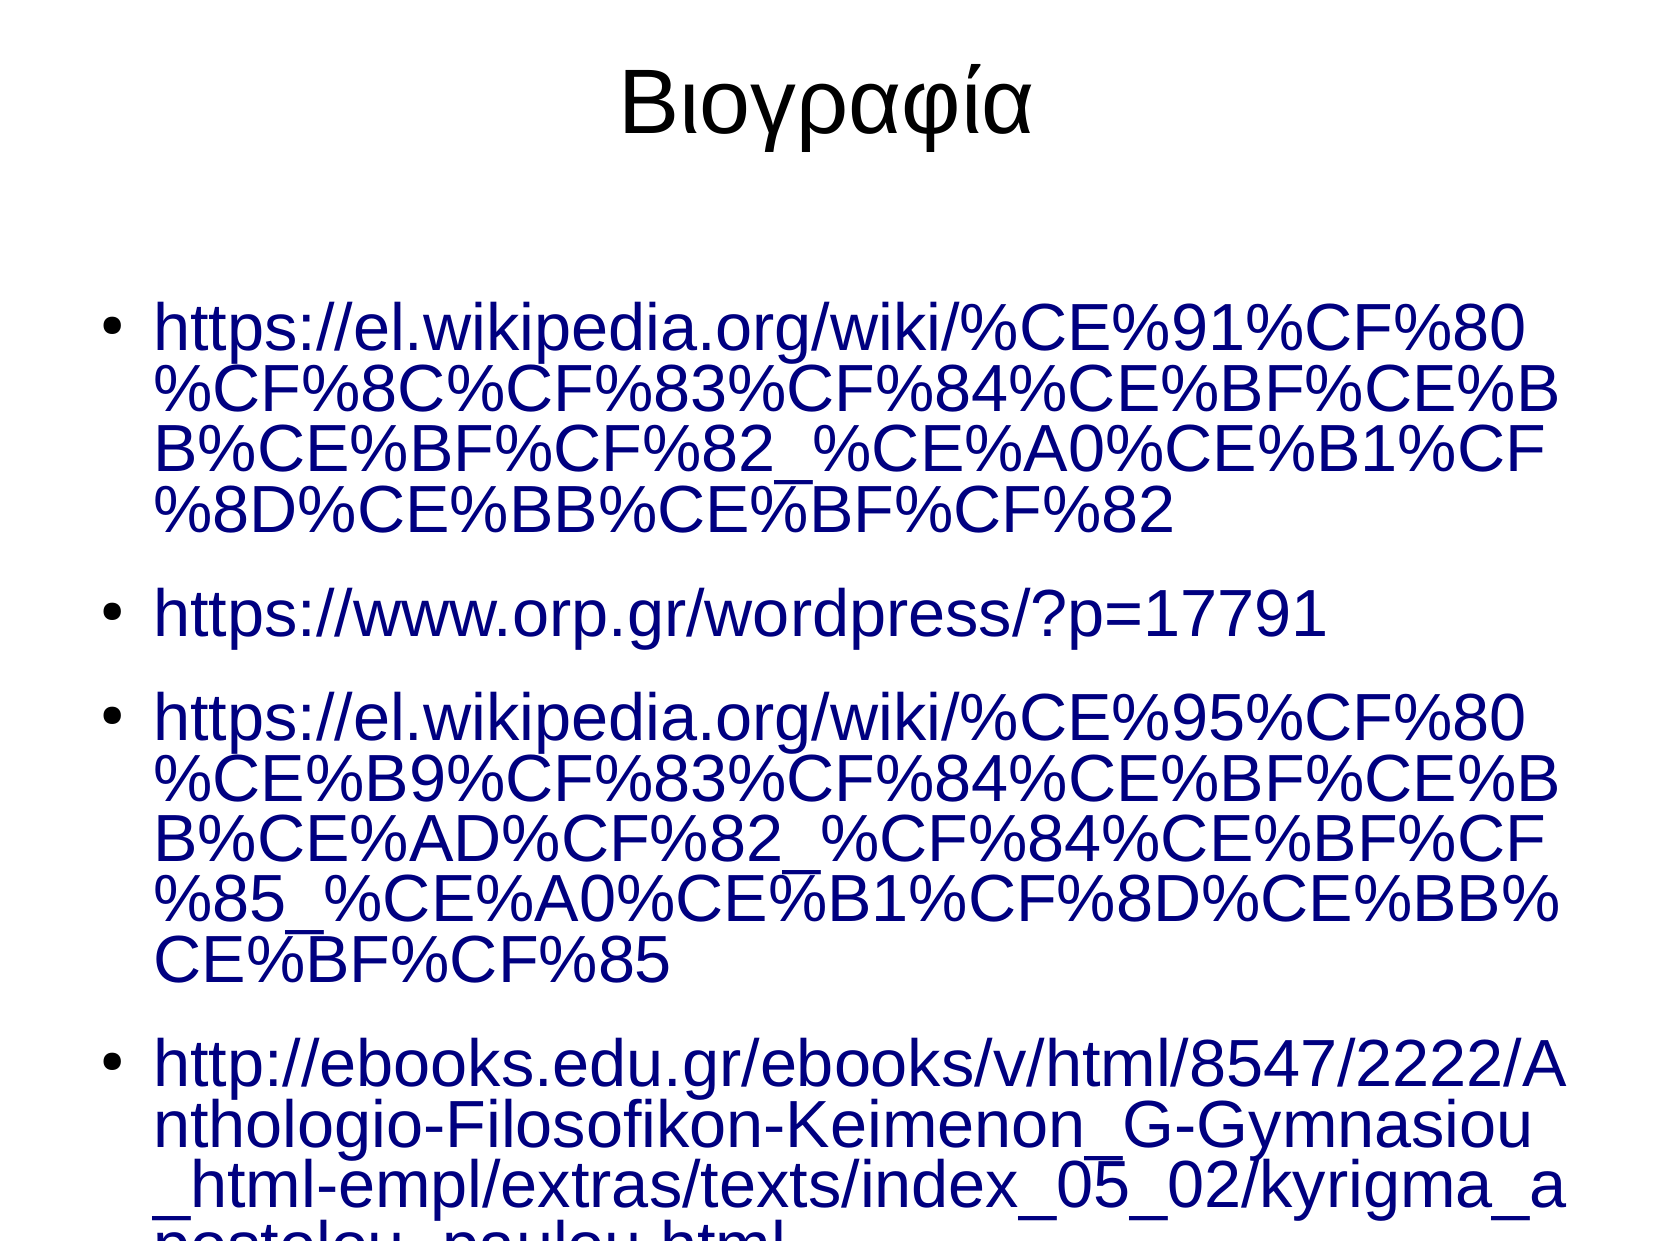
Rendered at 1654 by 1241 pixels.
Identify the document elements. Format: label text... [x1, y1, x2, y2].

title Βιογραφία [82, 49, 1571, 257]
list https://el.wikipedia.org/wiki/%CE%91%CF%80%CF%8C%CF%83%CF%84%CE%BF%CE%BB%CE%BF%CF%82_%CE%A0%CE%B1%CF%8D%CE%BB%CE%BF%CF%82 https://www.orp.gr/wordpress/?p=17791 https://el.wikipedia.org/wiki/%CE%95%CF%80%CE%B9%CF%83%CF%84%CE%BF%CE%BB%CE%AD%CF%82_%CF%84%CE%BF%CF%85_%CE%A0%CE%B1%CF%8D%CE%BB%CE%BF%CF%85 http://ebooks.edu.gr/ebooks/v/html/8547/2222/Anthologio-Filosofikon-Keimenon_G-Gymnasiou_html-empl/extras/texts/index_05_02/kyrigma_apostolou_paulou.html Οι περιοδίες ηταν απο το e-class και τις βρικα απο: https://el.wikipedia.org/wiki/%CE%91%CF%80%CF%8C%CF%83%CF%84%CE%BF%CE%BB%CE%BF%CF%82_%CE%A0%CE%B1%CF%8D%CE%BB%CE%BF%CF%82 [82, 290, 1571, 1109]
